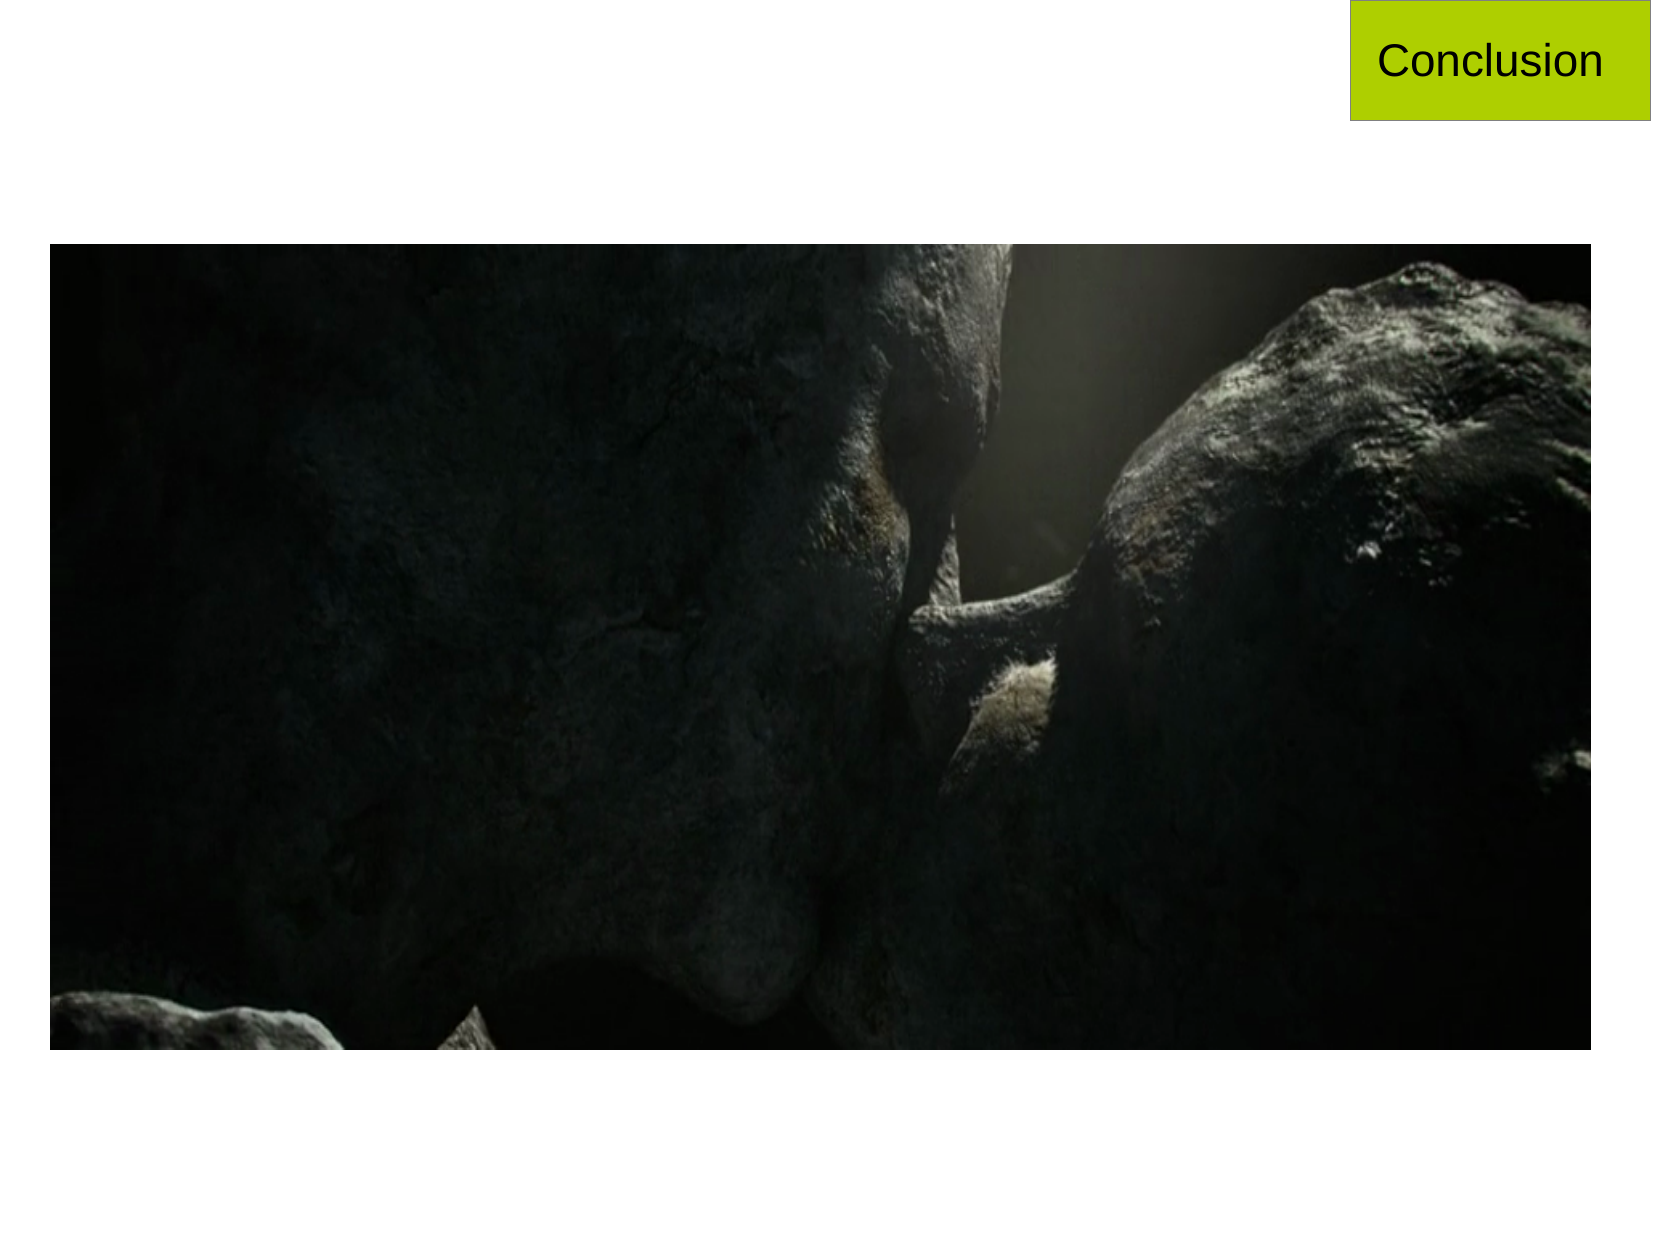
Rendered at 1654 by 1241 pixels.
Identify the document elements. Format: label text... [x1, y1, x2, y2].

text_box Conclusion [1362, 27, 1630, 93]
text_box [1350, 0, 1651, 121]
picture [50, 244, 1591, 1051]
